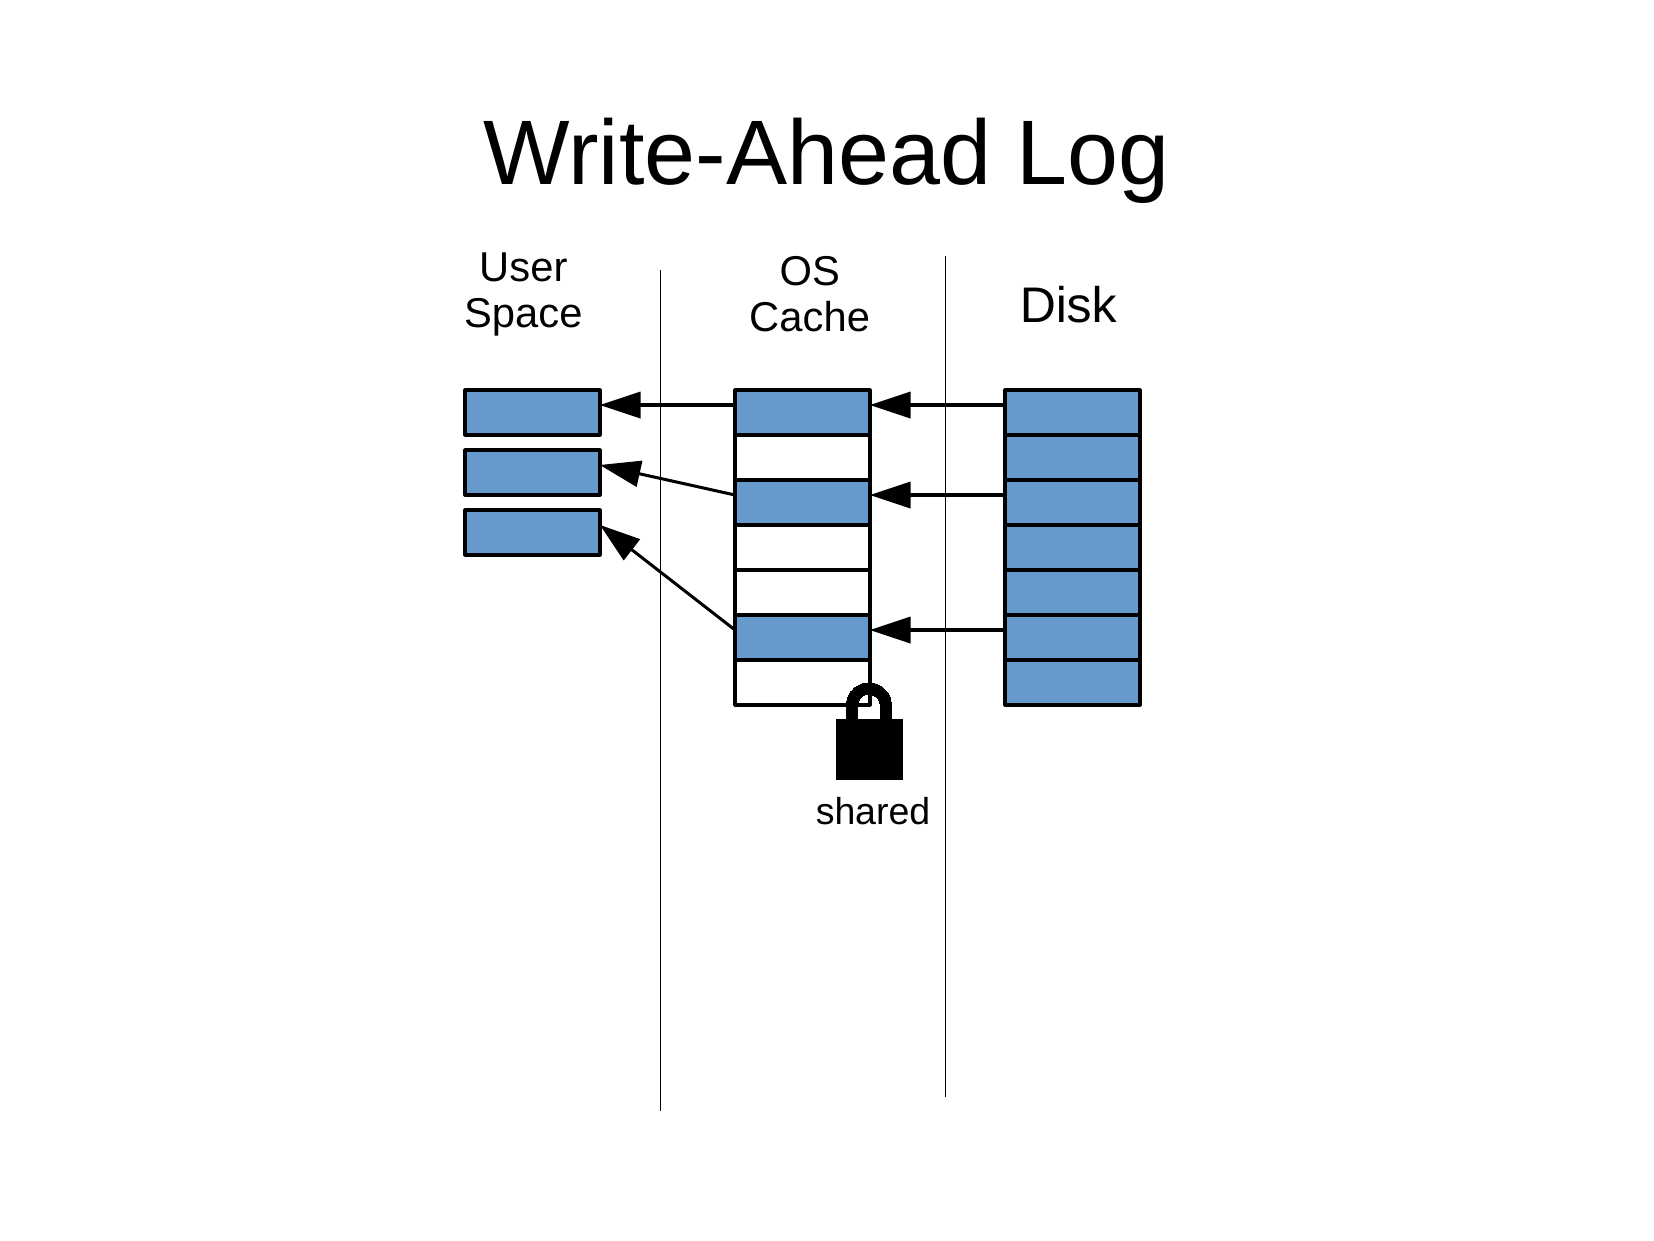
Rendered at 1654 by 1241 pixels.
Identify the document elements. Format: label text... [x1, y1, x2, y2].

text_box [1005, 390, 1141, 706]
text_box [735, 390, 903, 780]
text_box [465, 450, 601, 496]
text_box User Space [449, 236, 616, 346]
text_box Disk [1005, 270, 1132, 342]
text_box [465, 390, 601, 436]
text_box shared [801, 783, 946, 840]
title Write-Ahead Log [82, 49, 1571, 257]
text_box OS Cache [734, 240, 901, 349]
text_box [465, 510, 601, 556]
